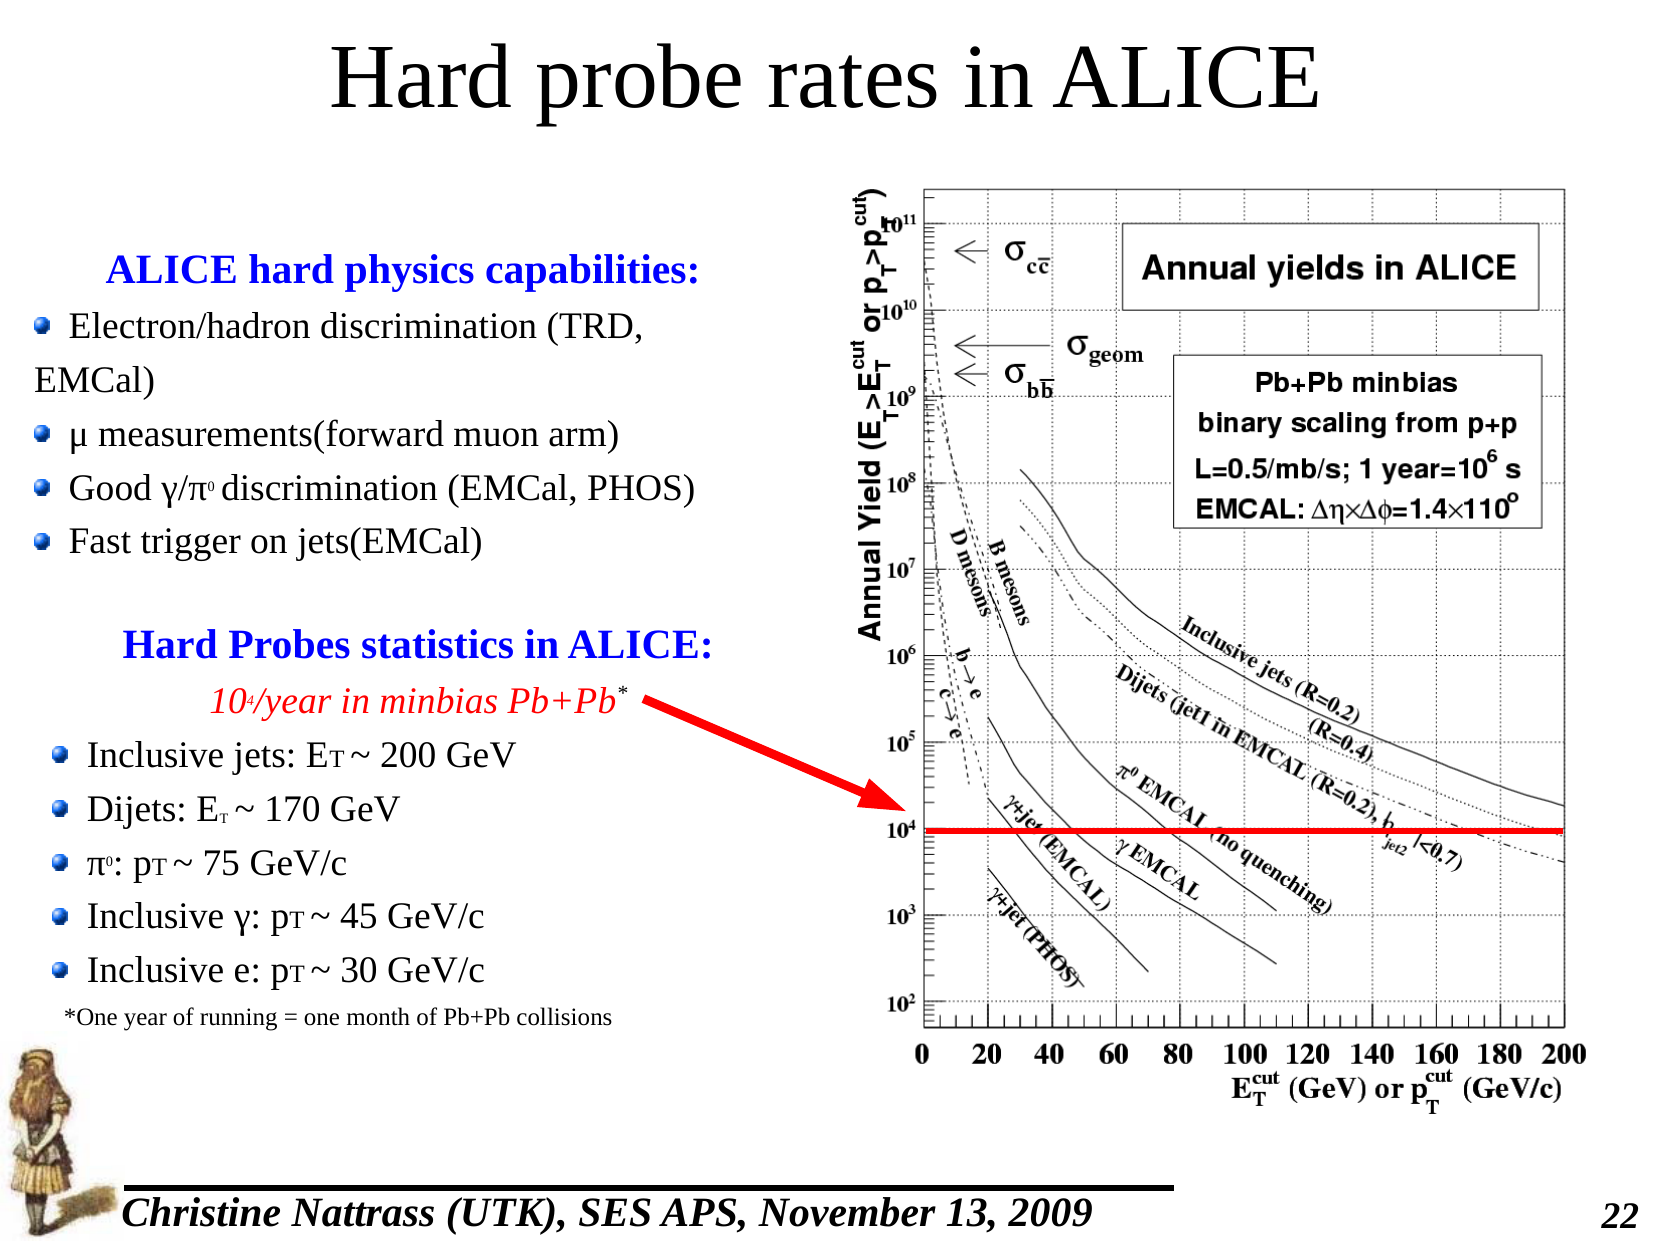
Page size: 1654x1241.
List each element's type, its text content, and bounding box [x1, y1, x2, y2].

text_box Hard Probes statistics in ALICE: 104/year in minbias Pb+Pb* Inclusive jets: ET ~ 200 GeV Dijets: ET ~ 170 GeV π0: pT ~ 75 GeV/c Inclusive γ: pT ~ 45 GeV/c Inclusive e: pT ~ 30 GeV/c [37, 600, 800, 994]
text_box *One year of running = one month of Pb+Pb collisions [49, 995, 688, 1039]
picture [0, 1031, 125, 1241]
title Hard probe rates in ALICE [82, 3, 1571, 151]
text_box ALICE hard physics capabilities: Electron/hadron discrimination (TRD, EMCal) μ measurements(forward muon arm) Good γ/π0 discrimination (EMCal, PHOS) Fast trigger on jets(EMCal) [19, 225, 788, 556]
picture [844, 149, 1613, 1126]
